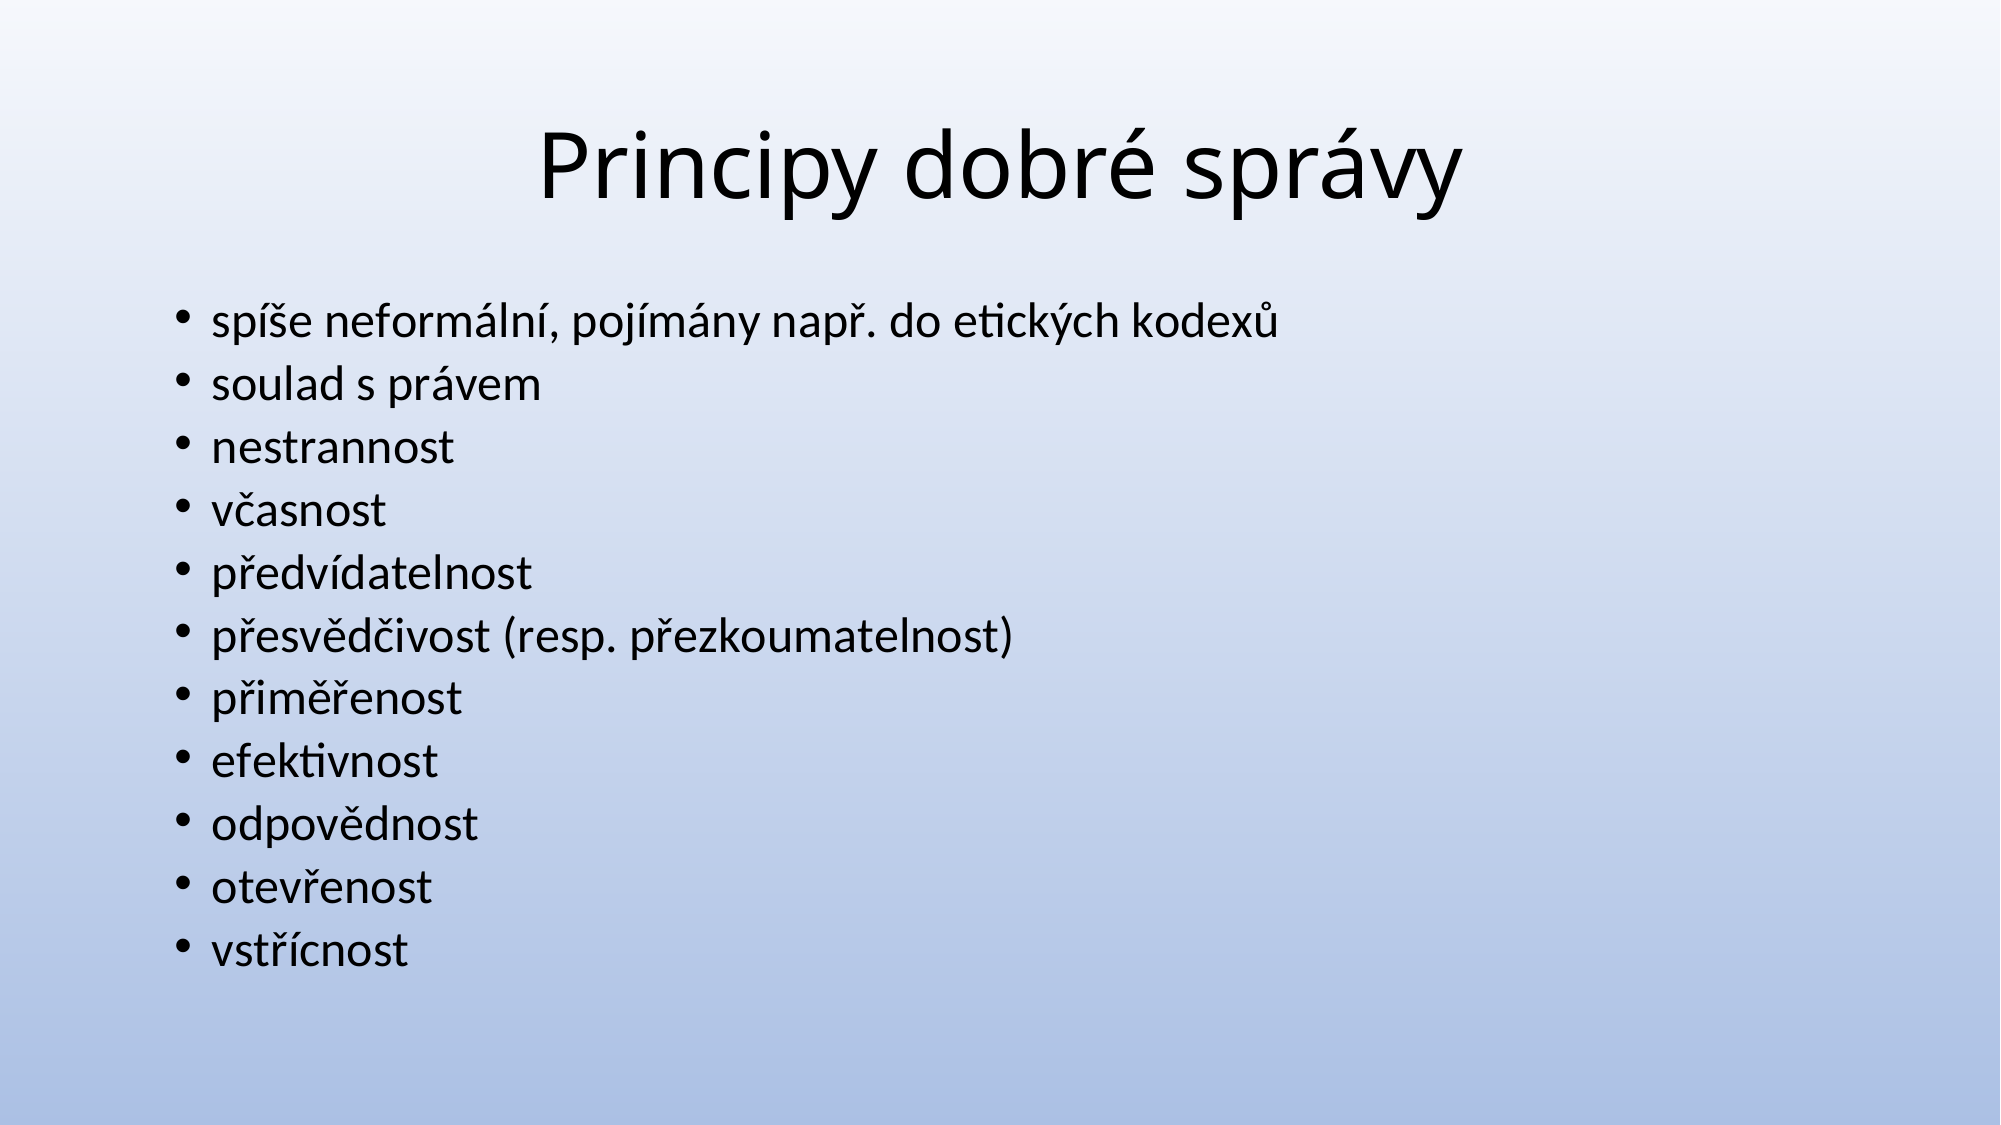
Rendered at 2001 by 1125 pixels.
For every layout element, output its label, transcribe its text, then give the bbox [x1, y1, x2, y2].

title Principy dobré správy [137, 59, 1863, 278]
text_box spíše neformální, pojímány např. do etických kodexů soulad s právem nestrannost včasnost předvídatelnost přesvědčivost (resp. přezkoumatelnost) přiměřenost efektivnost odpovědnost otevřenost vstřícnost [159, 296, 1885, 1011]
